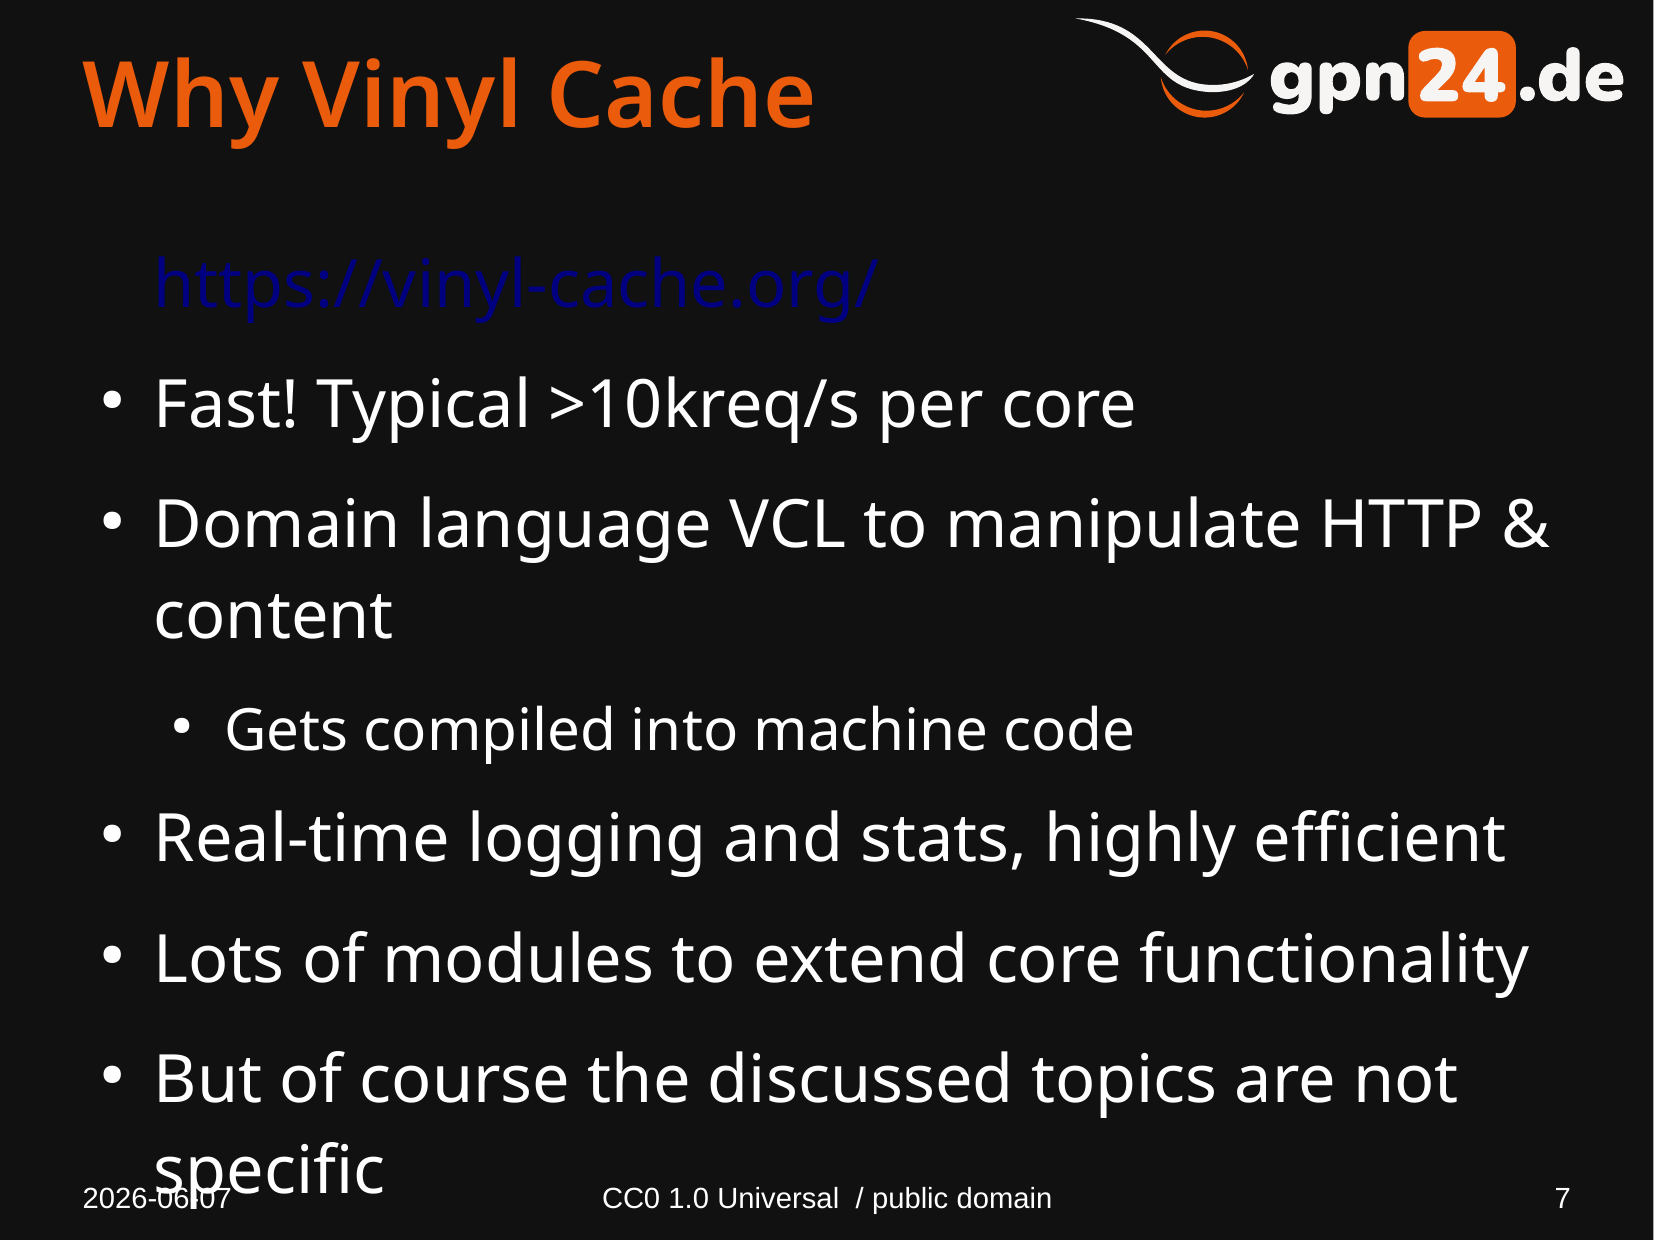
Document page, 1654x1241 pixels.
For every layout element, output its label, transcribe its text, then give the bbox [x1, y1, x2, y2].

list https://vinyl-cache.org/ Fast! Typical >10kreq/s per core Domain language VCL to manipulate HTTP & content Gets compiled into machine code Real-time logging and stats, highly efficient Lots of modules to extend core functionality But of course the discussed topics are not specific [82, 236, 1571, 1104]
title Why Vinyl Cache [82, 28, 1004, 155]
